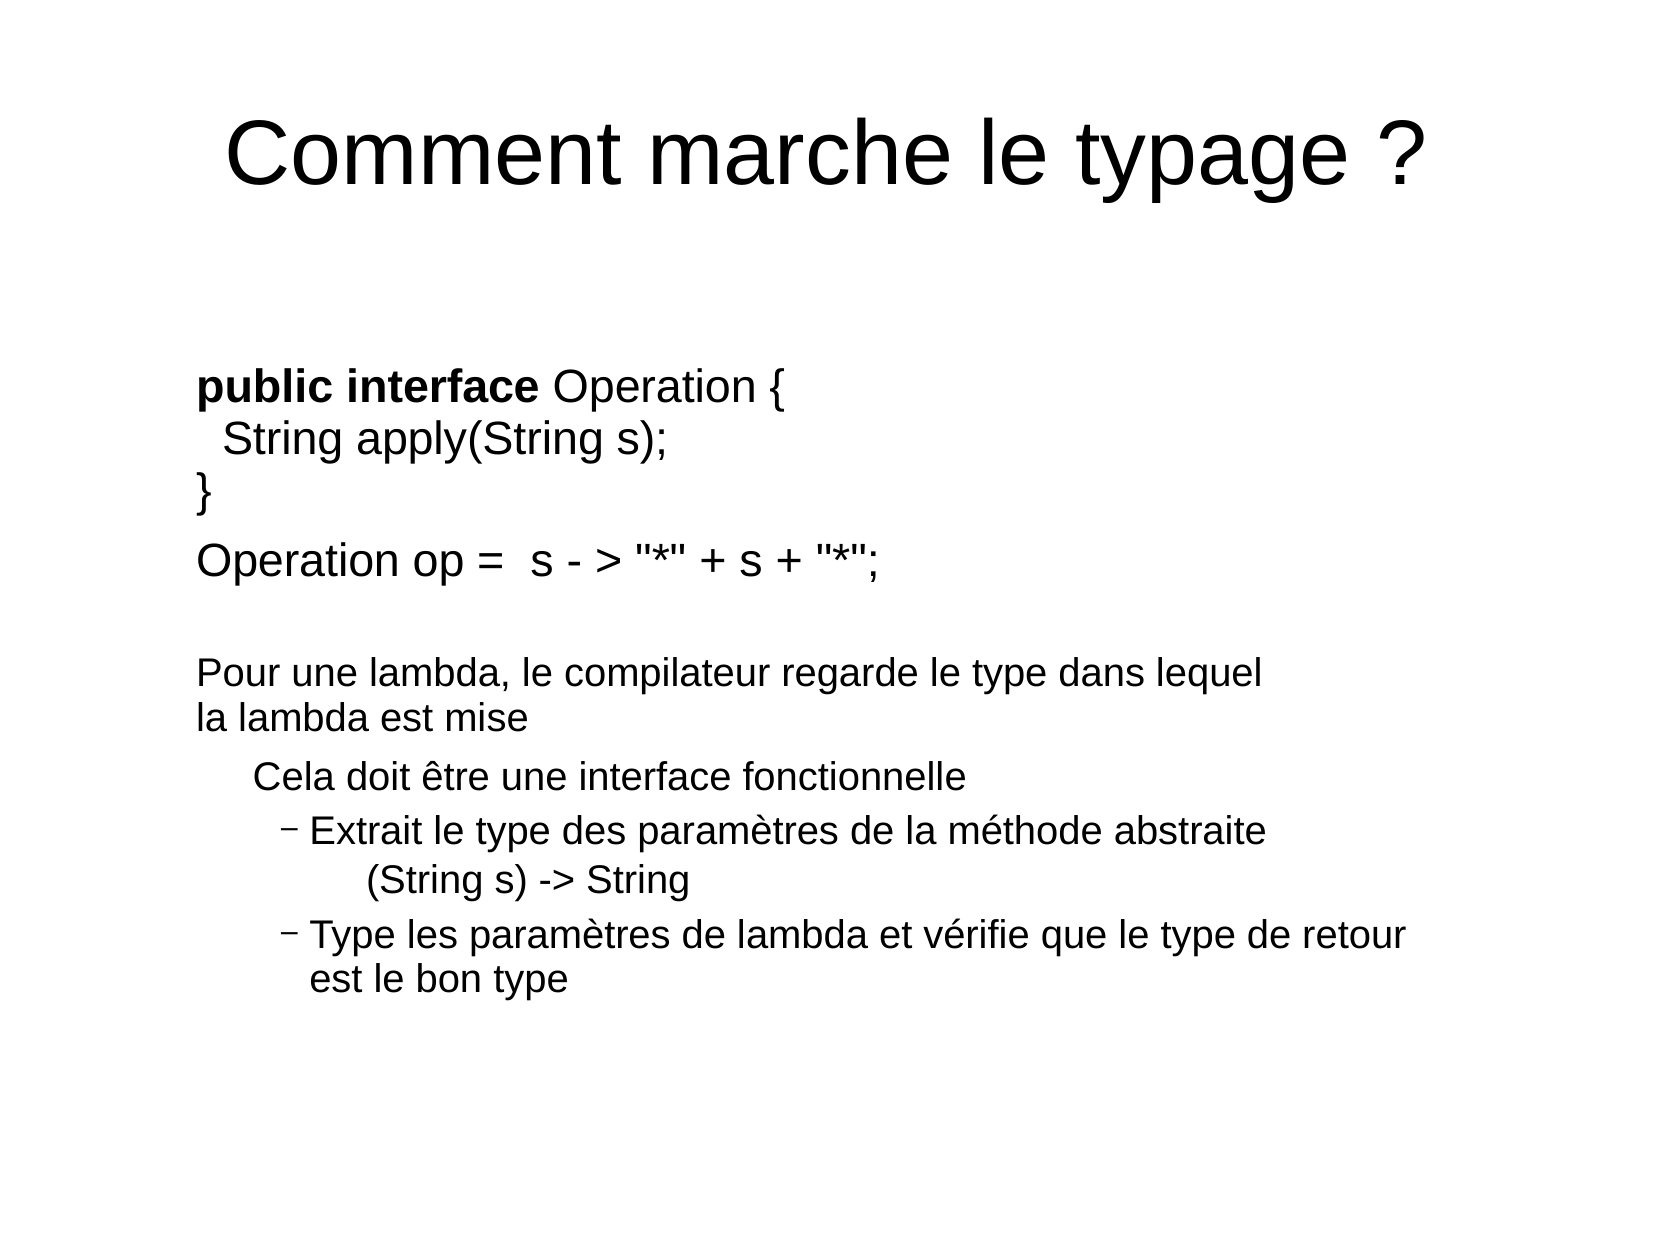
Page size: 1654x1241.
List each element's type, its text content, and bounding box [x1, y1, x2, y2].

list public interface Operation { String apply(String s); } Operation op = s - > "*" + s + "*"; Pour une lambda, le compilateur regarde le type dans lequel la lambda est mise Cela doit être une interface fonctionnelle Extrait le type des paramètres de la méthode abstraite (String s) -> String Type les paramètres de lambda et vérifie que le type de retour est le bon type [82, 290, 1571, 1010]
title Comment marche le typage ? [82, 49, 1571, 257]
